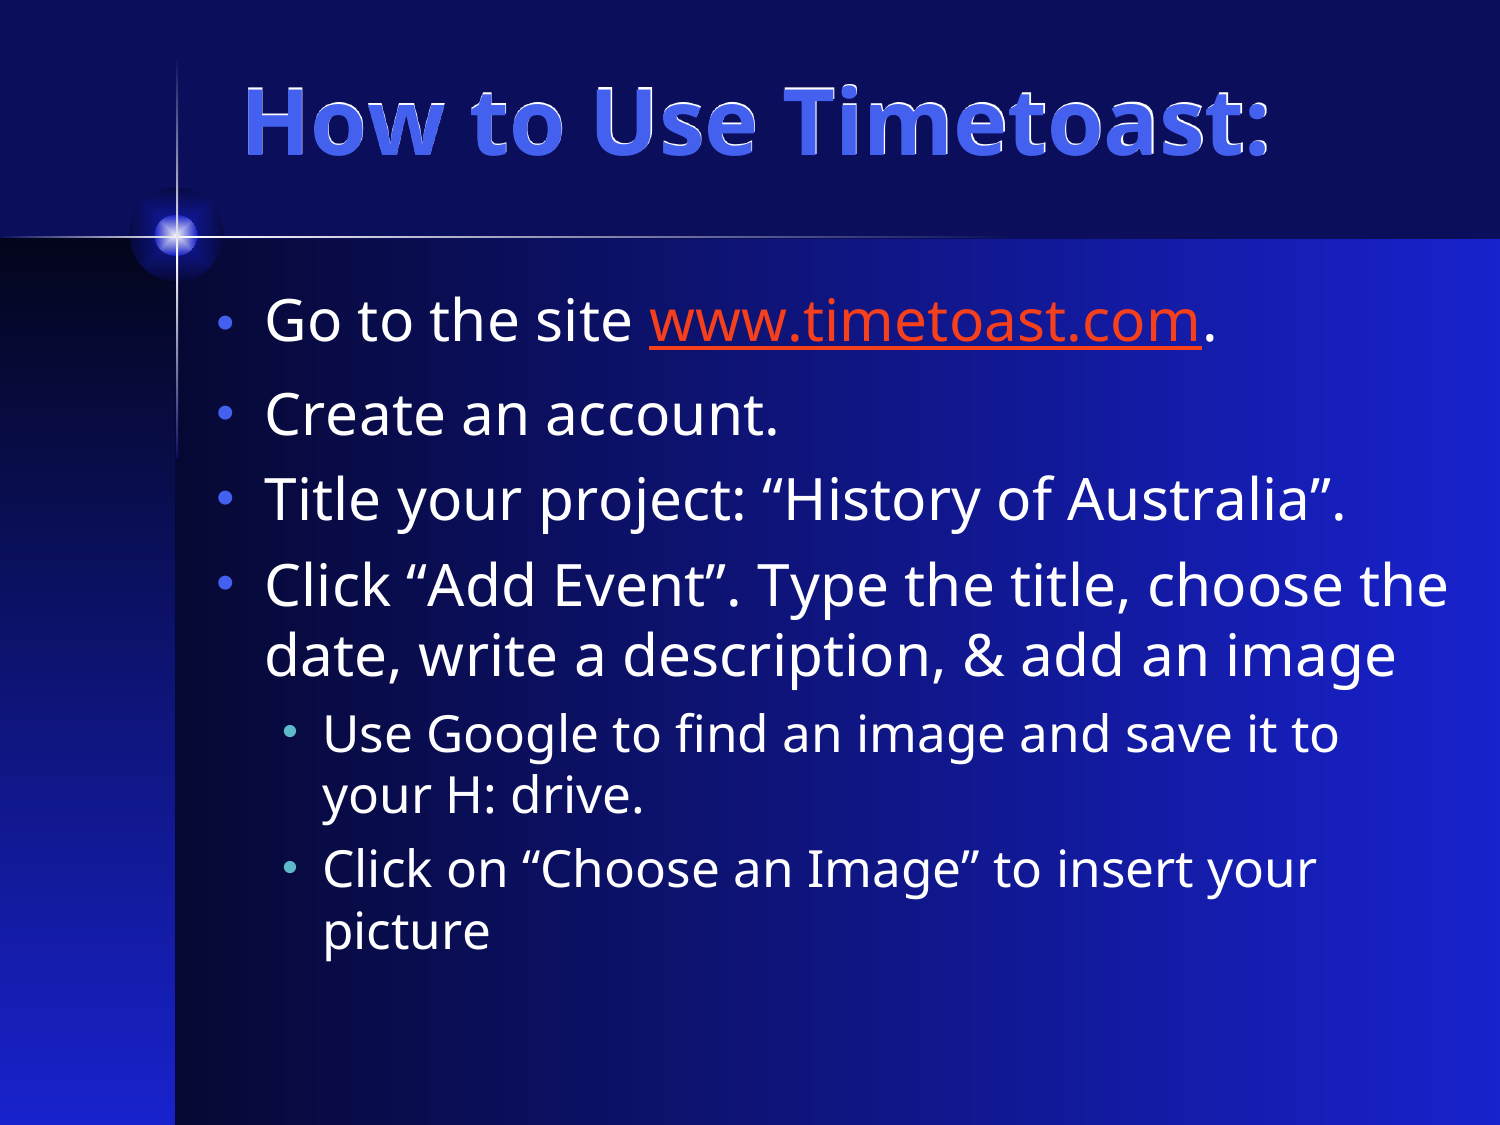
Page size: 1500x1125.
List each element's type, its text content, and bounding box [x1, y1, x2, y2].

list Go to the site www.timetoast.com. Create an account. Title your project: “History of Australia”. Click “Add Event”. Type the title, choose the date, write a description, & add an image Use Google to find an image and save it to your H: drive. Click on “Choose an Image” to insert your picture [200, 275, 1476, 1026]
title How to Use Timetoast: [24, 24, 1488, 213]
